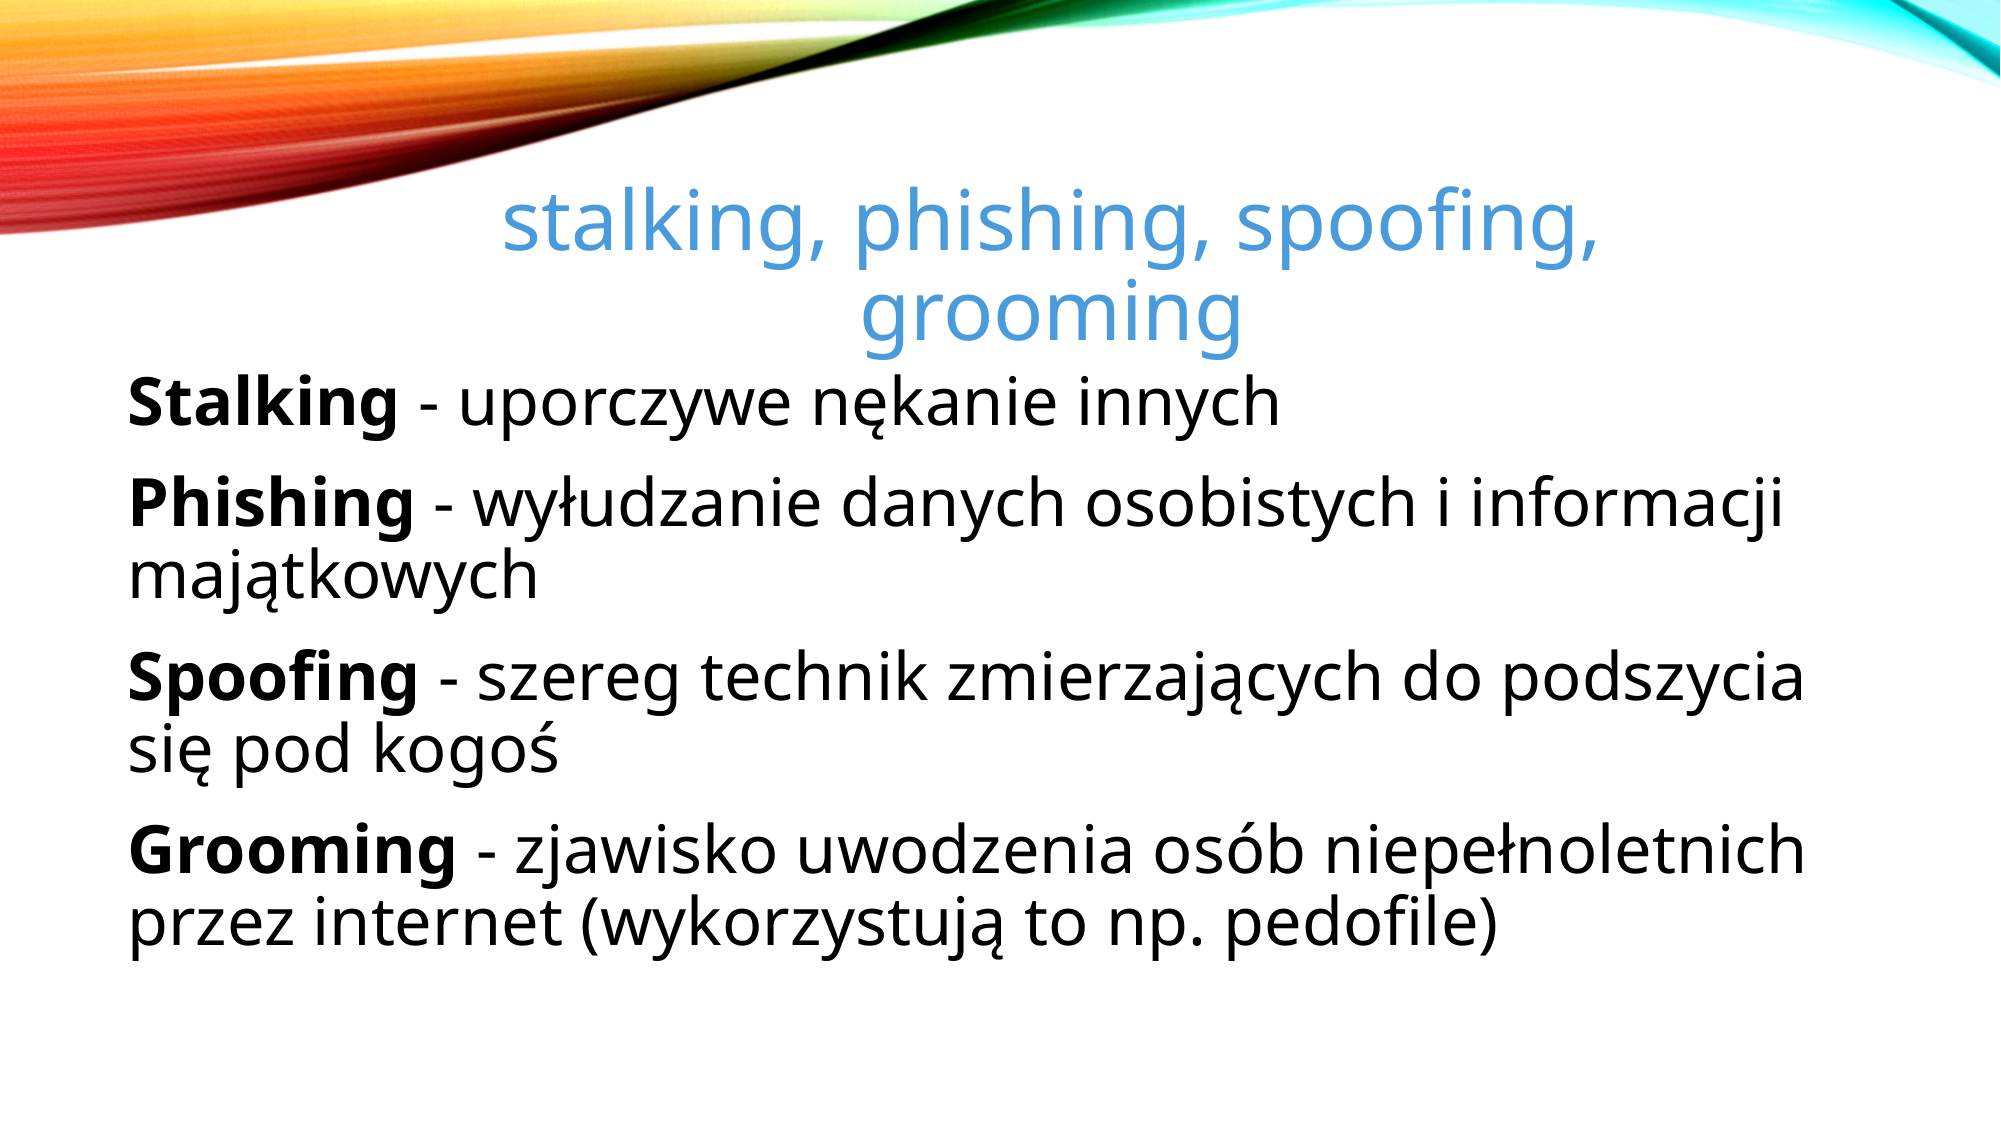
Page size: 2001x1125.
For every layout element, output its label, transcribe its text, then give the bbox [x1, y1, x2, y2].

title stalking, phishing, spoofing, grooming [346, 81, 1759, 294]
list Stalking - uporczywe nękanie innych Phishing - wyłudzanie danych osobistych i informacji majątkowych Spoofing - szereg technik zmierzających do podszycia się pod kogoś Grooming - zjawisko uwodzenia osób niepełnoletnich przez internet (wykorzystują to np. pedofile) [112, 360, 1888, 1021]
